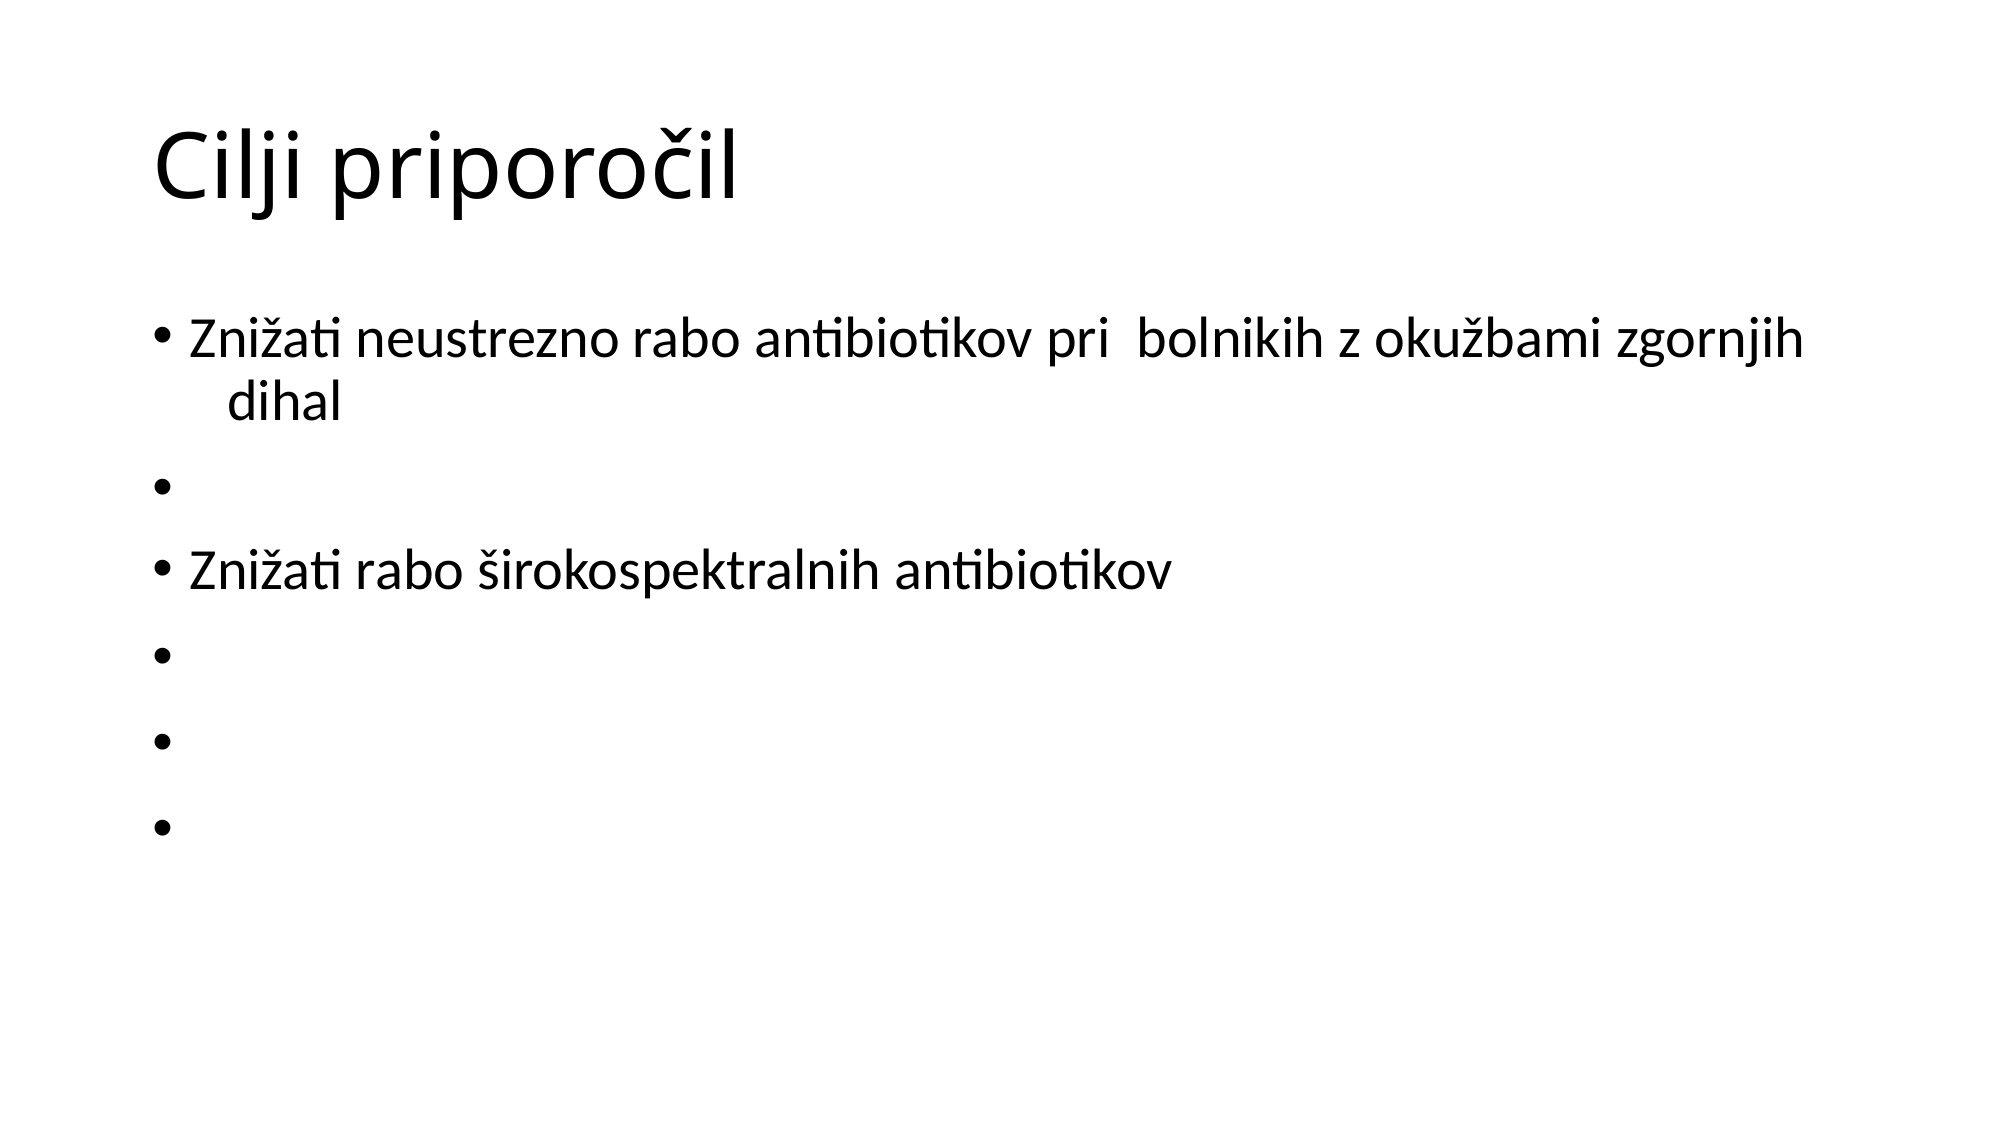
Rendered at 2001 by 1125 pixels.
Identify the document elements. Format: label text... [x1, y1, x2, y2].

title Cilji priporočil [137, 59, 1863, 278]
list Znižati neustrezno rabo antibiotikov pri bolnikih z okužbami zgornjih dihal Znižati rabo širokospektralnih antibiotikov [137, 299, 1863, 1014]
